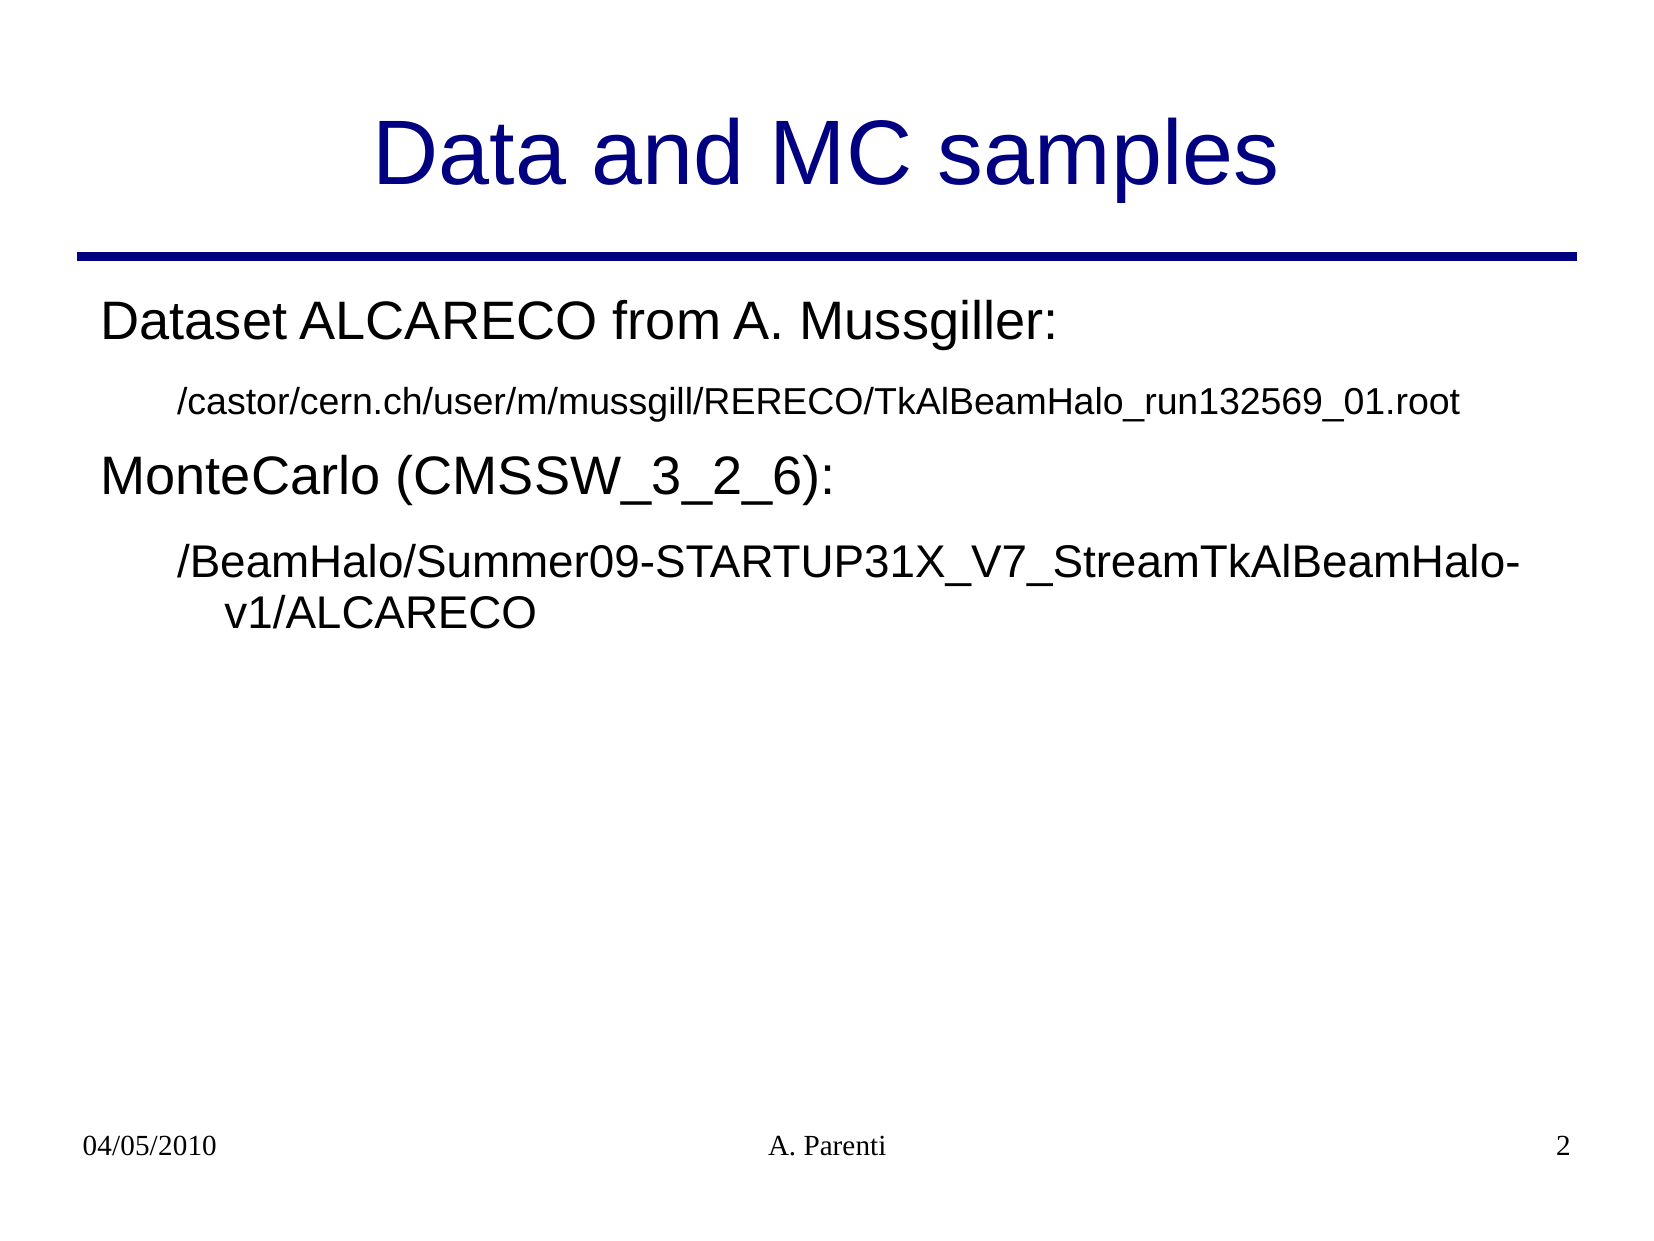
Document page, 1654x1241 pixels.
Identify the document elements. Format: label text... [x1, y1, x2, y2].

list Dataset ALCARECO from A. Mussgiller: /castor/cern.ch/user/m/mussgill/RERECO/TkAlBeamHalo_run132569_01.root MonteCarlo (CMSSW_3_2_6): /BeamHalo/Summer09-STARTUP31X_V7_StreamTkAlBeamHalo-v1/ALCARECO [82, 290, 1571, 1109]
title Data and MC samples [82, 49, 1571, 257]
